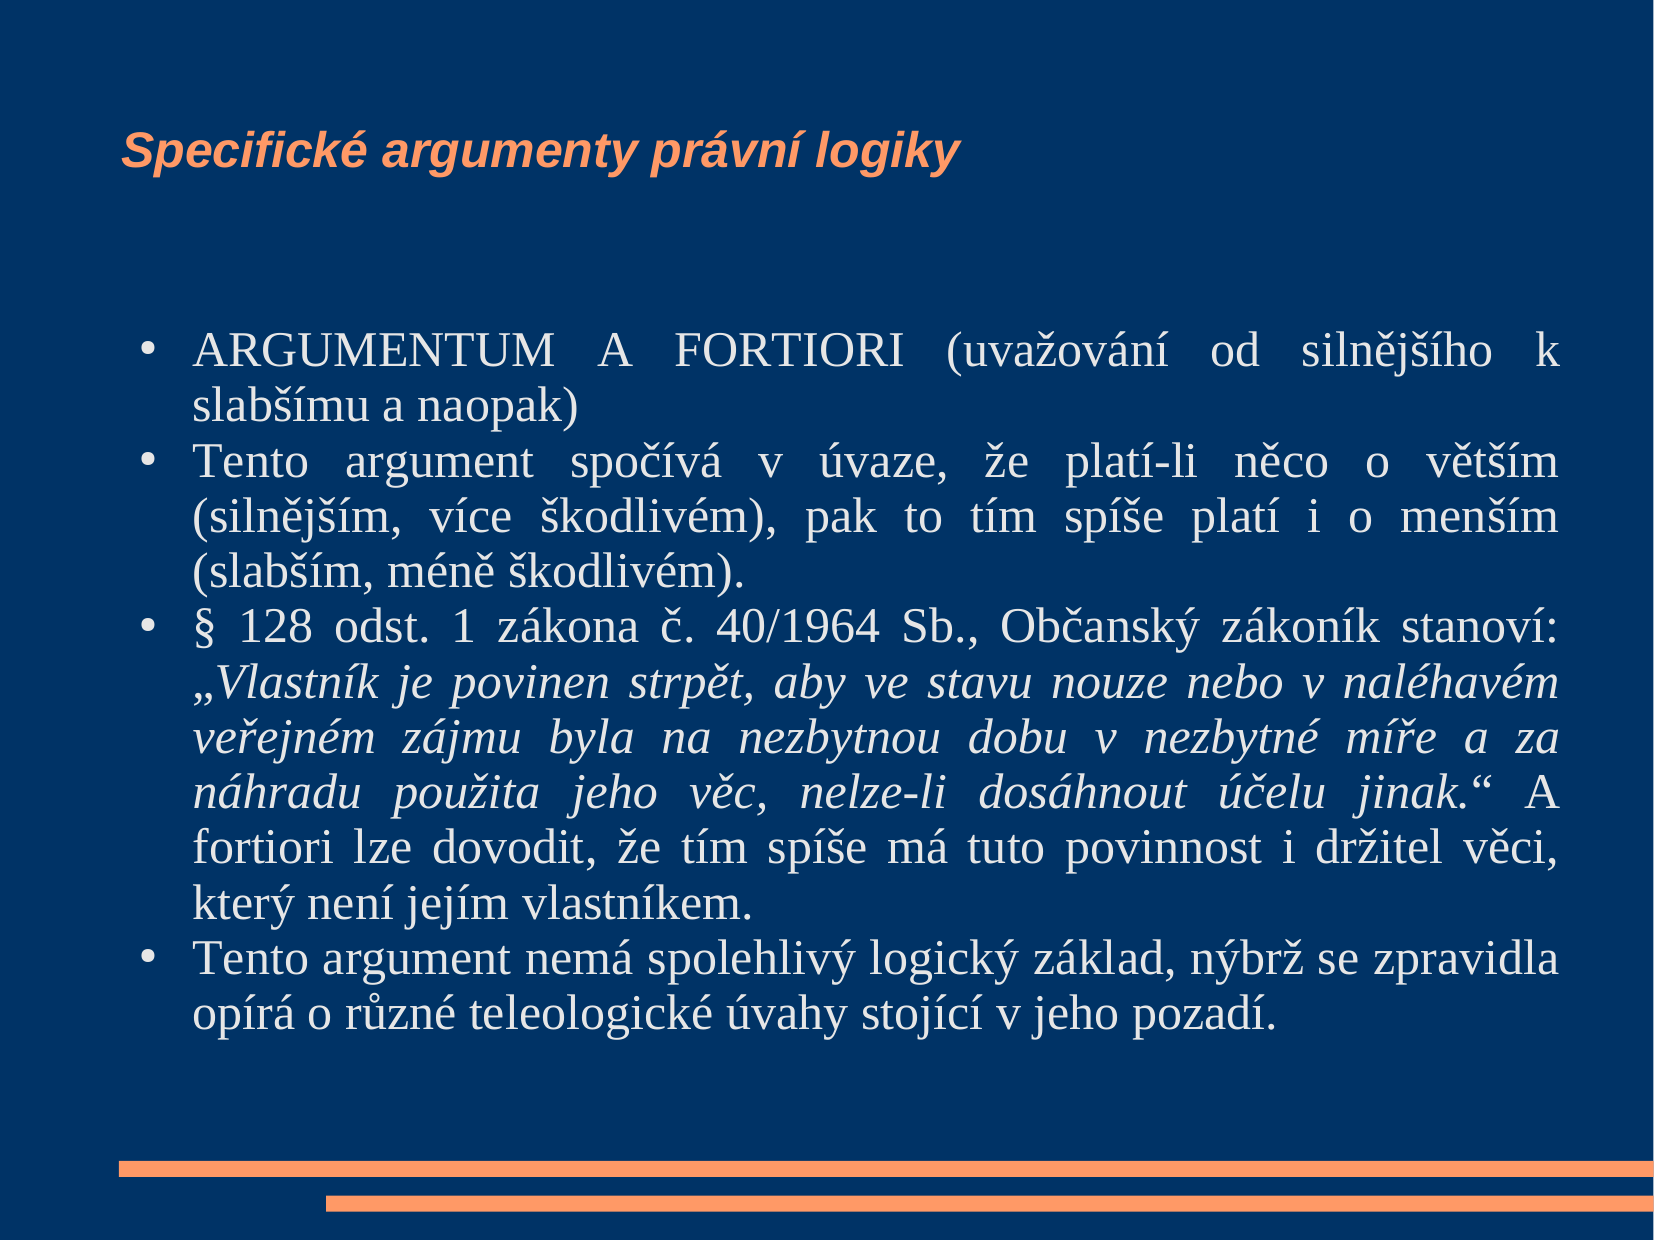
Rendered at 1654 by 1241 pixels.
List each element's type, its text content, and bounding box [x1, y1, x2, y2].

list ARGUMENTUM A FORTIORI (uvažování od silnějšího k slabšímu a naopak) Tento argument spočívá v úvaze, že platí-li něco o větším (silnějším, více škodlivém), pak to tím spíše platí i o menším (slabším, méně škodlivém). § 128 odst. 1 zákona č. 40/1964 Sb., Občanský zákoník stanoví: „Vlastník je povinen strpět, aby ve stavu nouze nebo v naléhavém veřejném zájmu byla na nezbytnou dobu v nezbytné míře a za náhradu použita jeho věc, nelze-li dosáhnout účelu jinak.“ A fortiori lze dovodit, že tím spíše má tuto povinnost i držitel věci, který není jejím vlastníkem. Tento argument nemá spolehlivý logický základ, nýbrž se zpravidla opírá o různé teleologické úvahy stojící v jeho pozadí. [121, 322, 1561, 1132]
title Specifické argumenty právní logiky [121, 46, 1534, 254]
